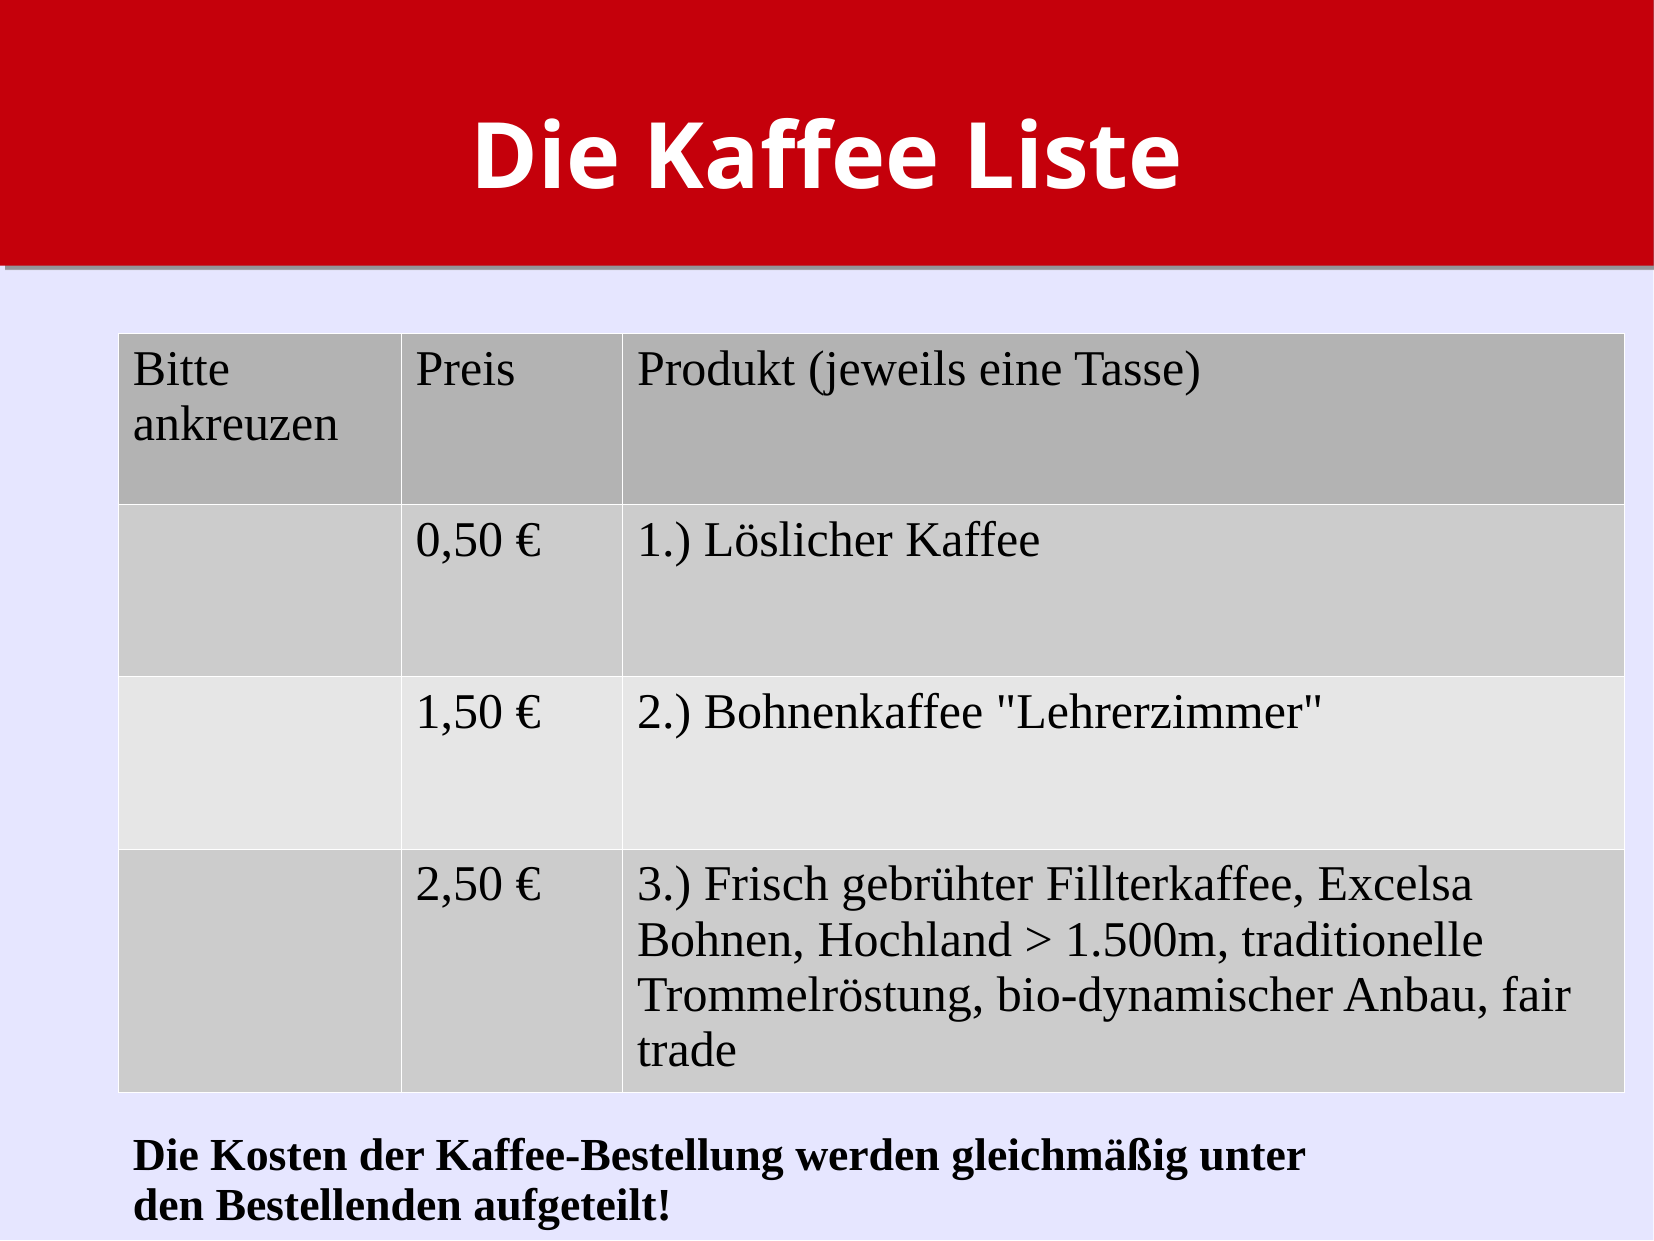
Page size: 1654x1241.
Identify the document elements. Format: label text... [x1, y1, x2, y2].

table_cell [119, 505, 401, 676]
text_box Die Kosten der Kaffee-Bestellung werden gleichmäßig unter den Bestellenden aufgeteilt! [118, 1122, 1595, 1241]
table_header Produkt (jeweils eine Tasse) [623, 334, 1624, 504]
table_cell [119, 677, 401, 849]
table_cell 0,50 € [402, 505, 622, 676]
table_cell 3.) Frisch gebrühter Fillterkaffee, Excelsa Bohnen, Hochland > 1.500m, traditionelle Trommelröstung, bio-dynamischer Anbau, fair trade [623, 850, 1624, 1092]
title Die Kaffee Liste [82, 49, 1571, 257]
table_cell 2,50 € [402, 850, 622, 1092]
table_cell 1,50 € [402, 677, 622, 849]
table_header Preis [402, 334, 622, 504]
table_cell [119, 850, 401, 1092]
table_header Bitte ankreuzen [119, 334, 401, 504]
table_cell 1.) Löslicher Kaffee [623, 505, 1624, 676]
table_cell 2.) Bohnenkaffee "Lehrerzimmer" [623, 677, 1624, 849]
